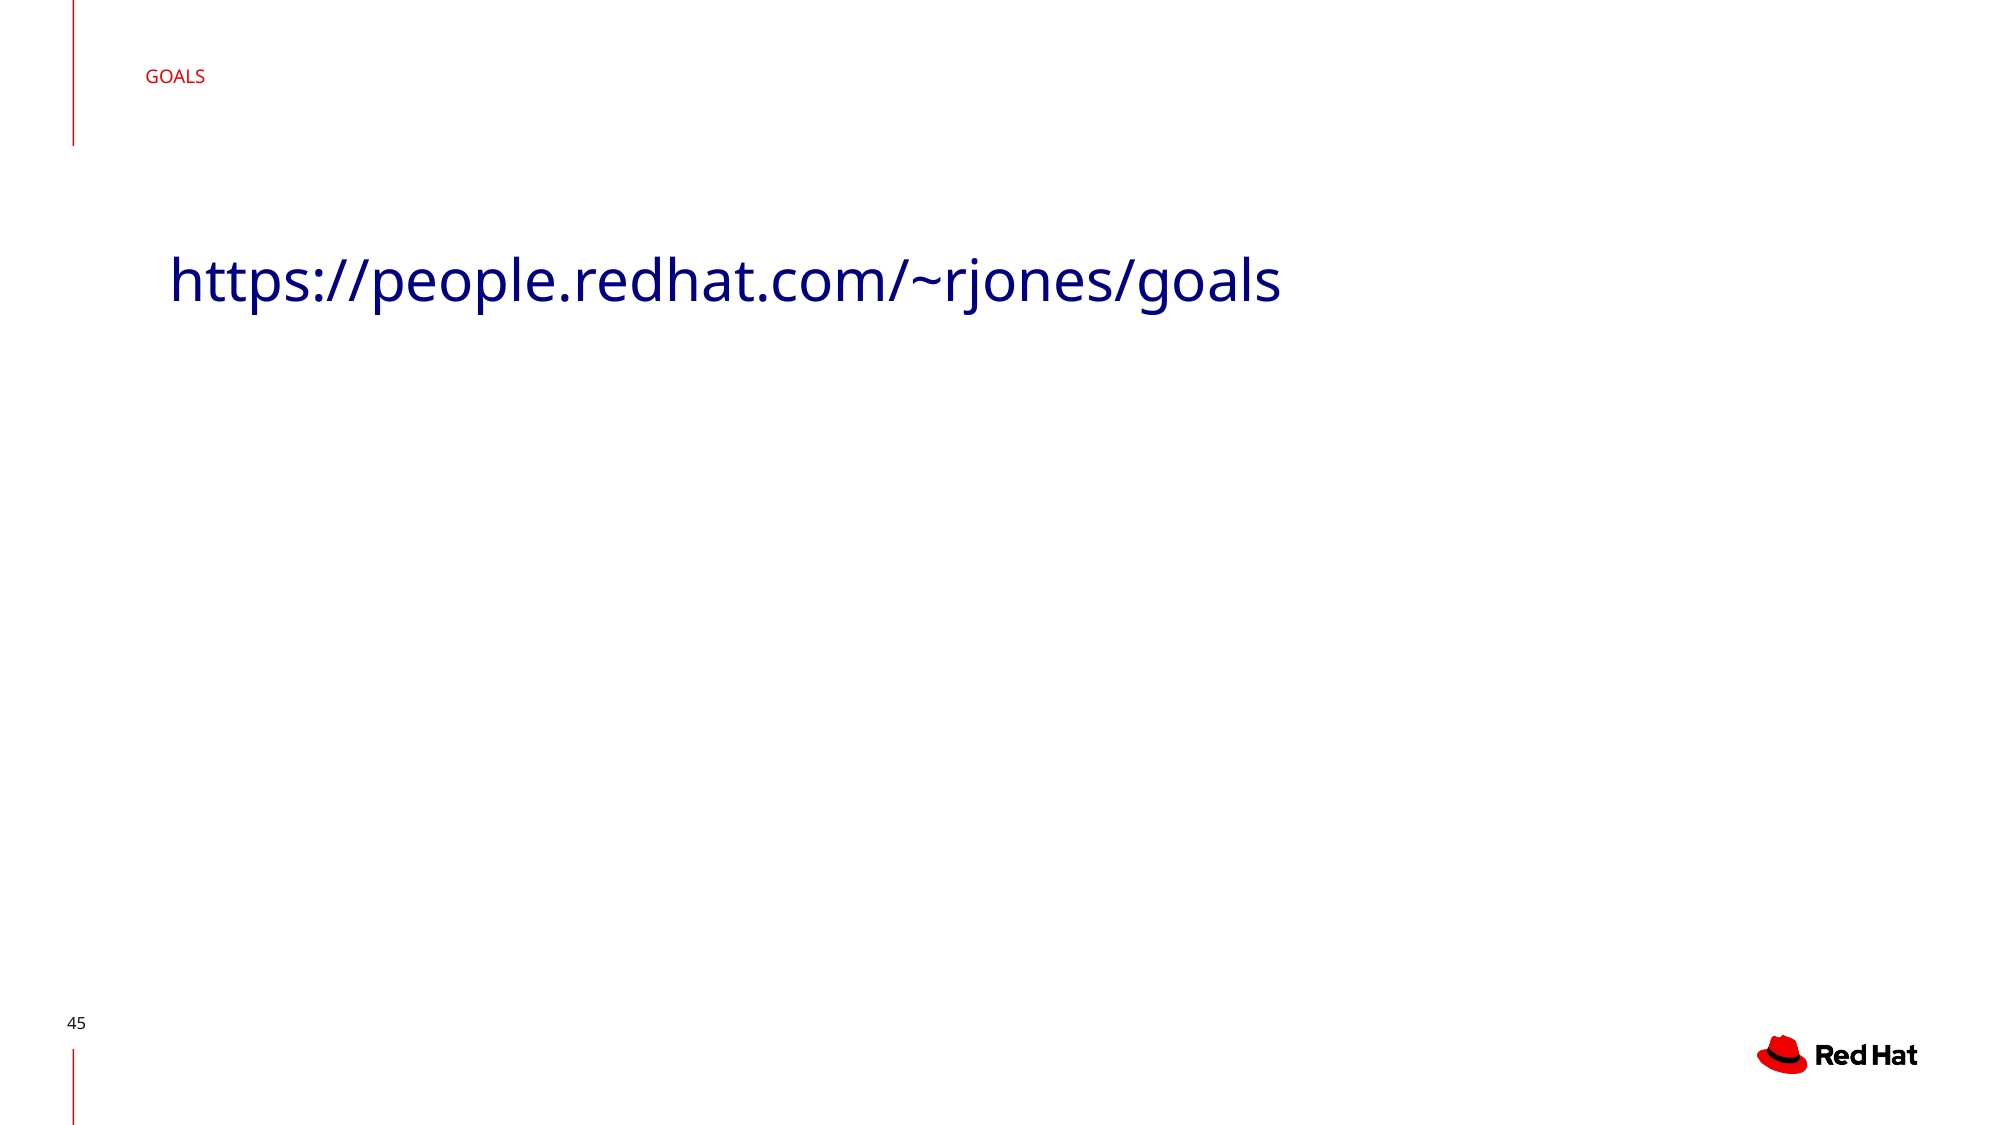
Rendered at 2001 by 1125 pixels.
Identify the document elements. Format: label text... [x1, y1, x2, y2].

text_box https://people.redhat.com/~rjones/goals [154, 235, 1807, 328]
text_box GOALS [73, 9, 918, 144]
picture [1757, 1035, 1918, 1074]
